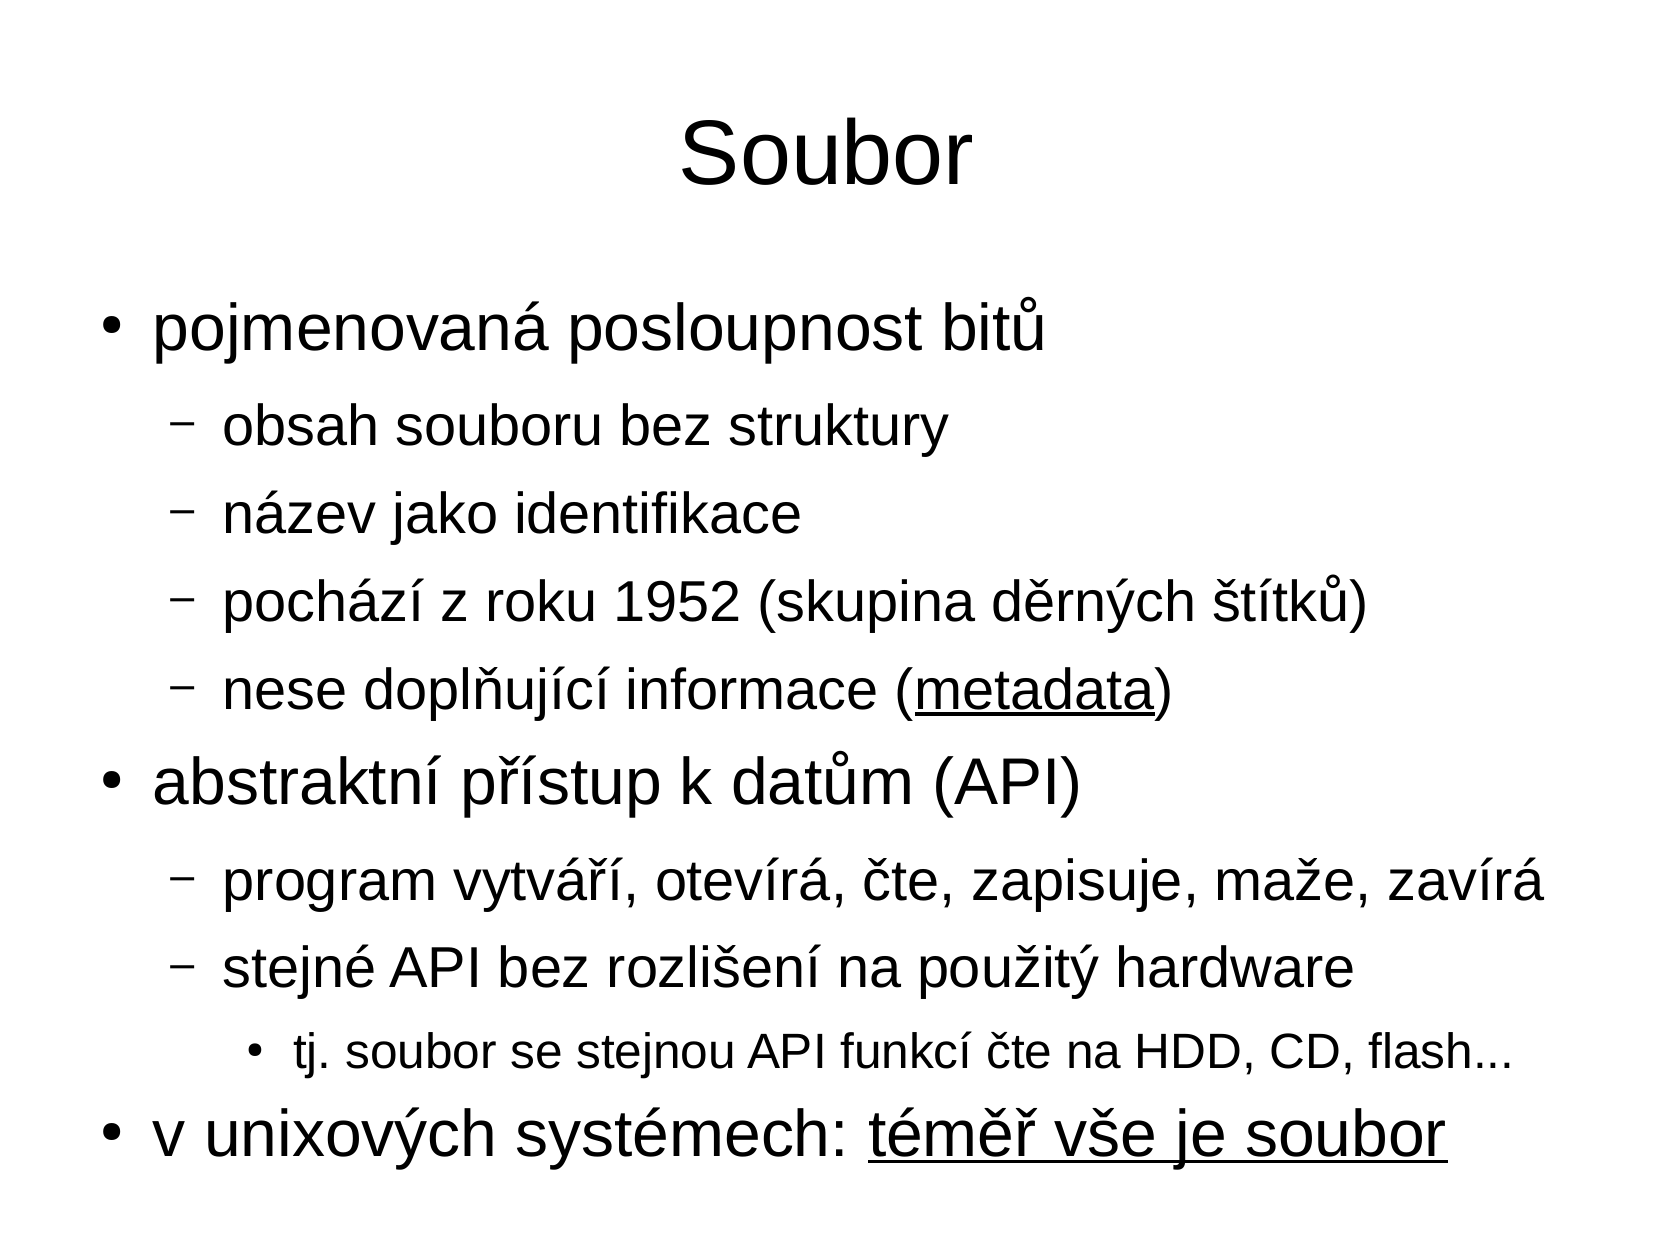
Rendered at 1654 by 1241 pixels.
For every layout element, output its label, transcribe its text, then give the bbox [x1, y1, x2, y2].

title Soubor [82, 56, 1571, 250]
list pojmenovaná posloupnost bitů obsah souboru bez struktury název jako identifikace pochází z roku 1952 (skupina děrných štítků) nese doplňující informace (metadata) abstraktní přístup k datům (API) program vytváří, otevírá, čte, zapisuje, maže, zavírá stejné API bez rozlišení na použitý hardware tj. soubor se stejnou API funkcí čte na HDD, CD, flash... v unixových systémech: téměř vše je soubor [82, 290, 1571, 1178]
